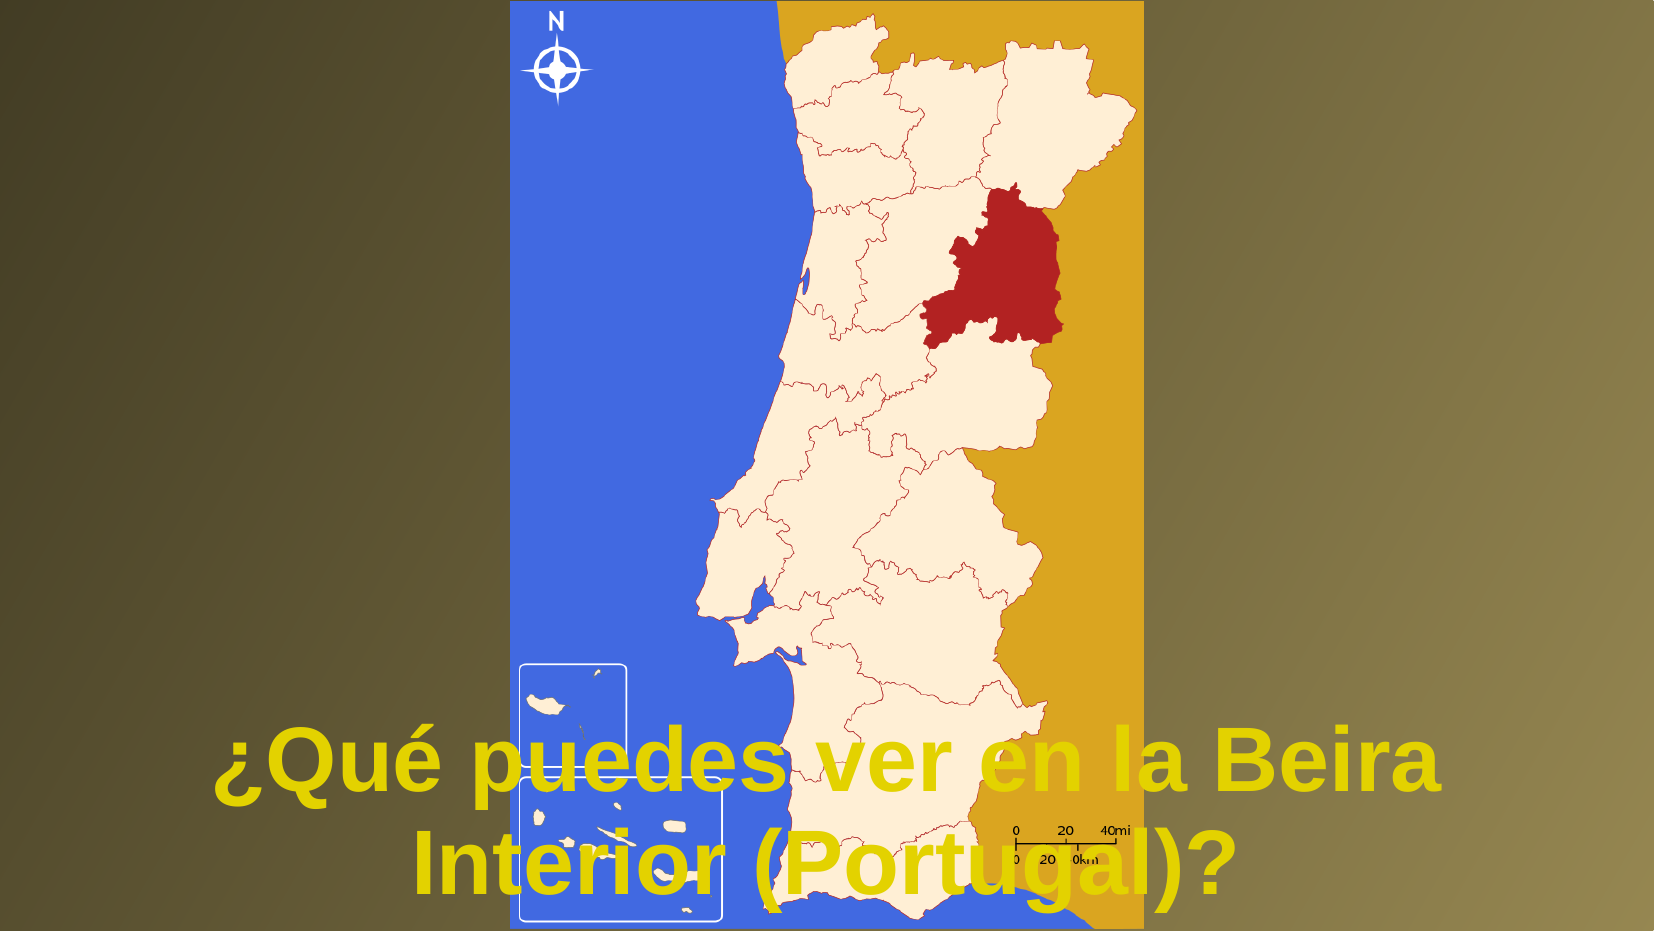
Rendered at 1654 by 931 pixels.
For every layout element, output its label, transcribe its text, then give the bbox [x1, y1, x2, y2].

picture [510, 914, 1144, 929]
picture [510, 1, 1144, 708]
title ¿Qué puedes ver en la Beira Interior (Portugal)? [82, 708, 1571, 914]
